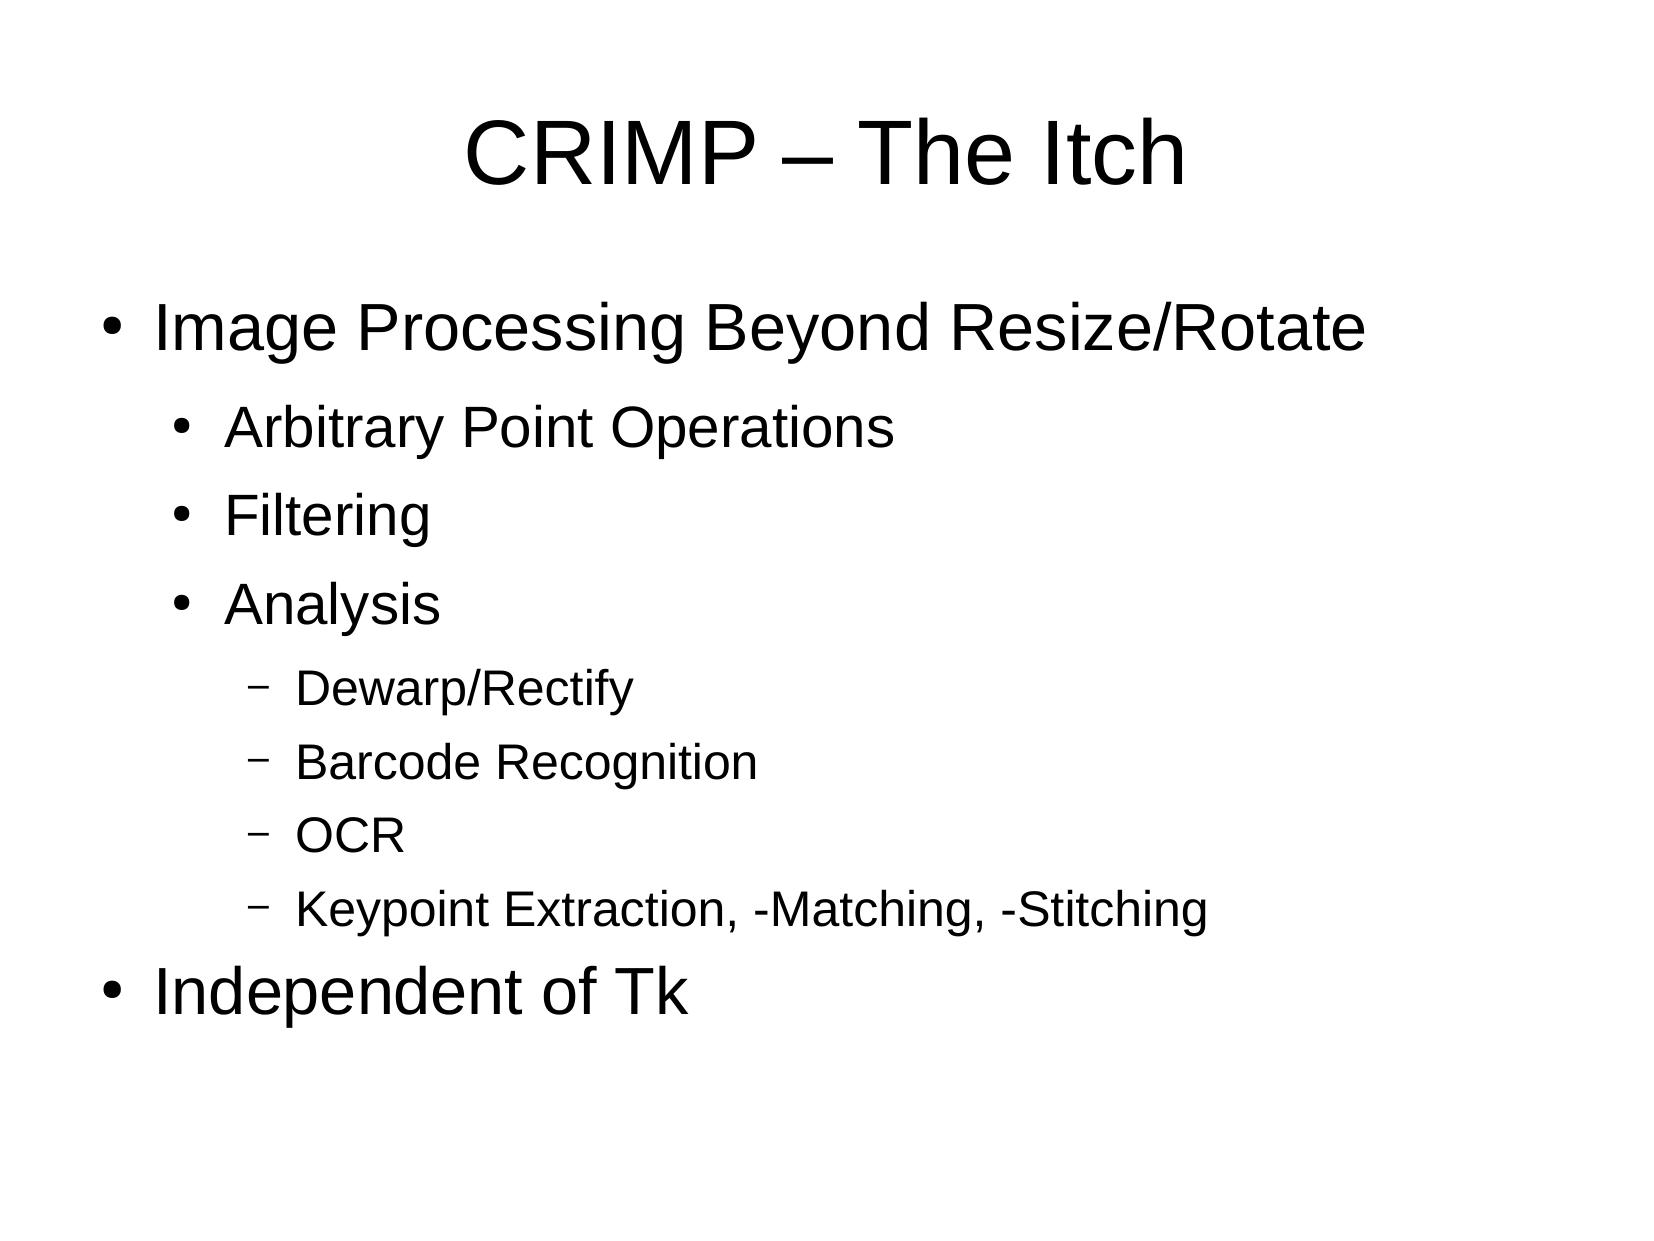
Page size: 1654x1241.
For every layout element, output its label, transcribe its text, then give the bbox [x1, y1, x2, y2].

list Image Processing Beyond Resize/Rotate Arbitrary Point Operations Filtering Analysis Dewarp/Rectify Barcode Recognition OCR Keypoint Extraction, -Matching, -Stitching Independent of Tk [82, 290, 1571, 1094]
title CRIMP – The Itch [82, 56, 1571, 250]
